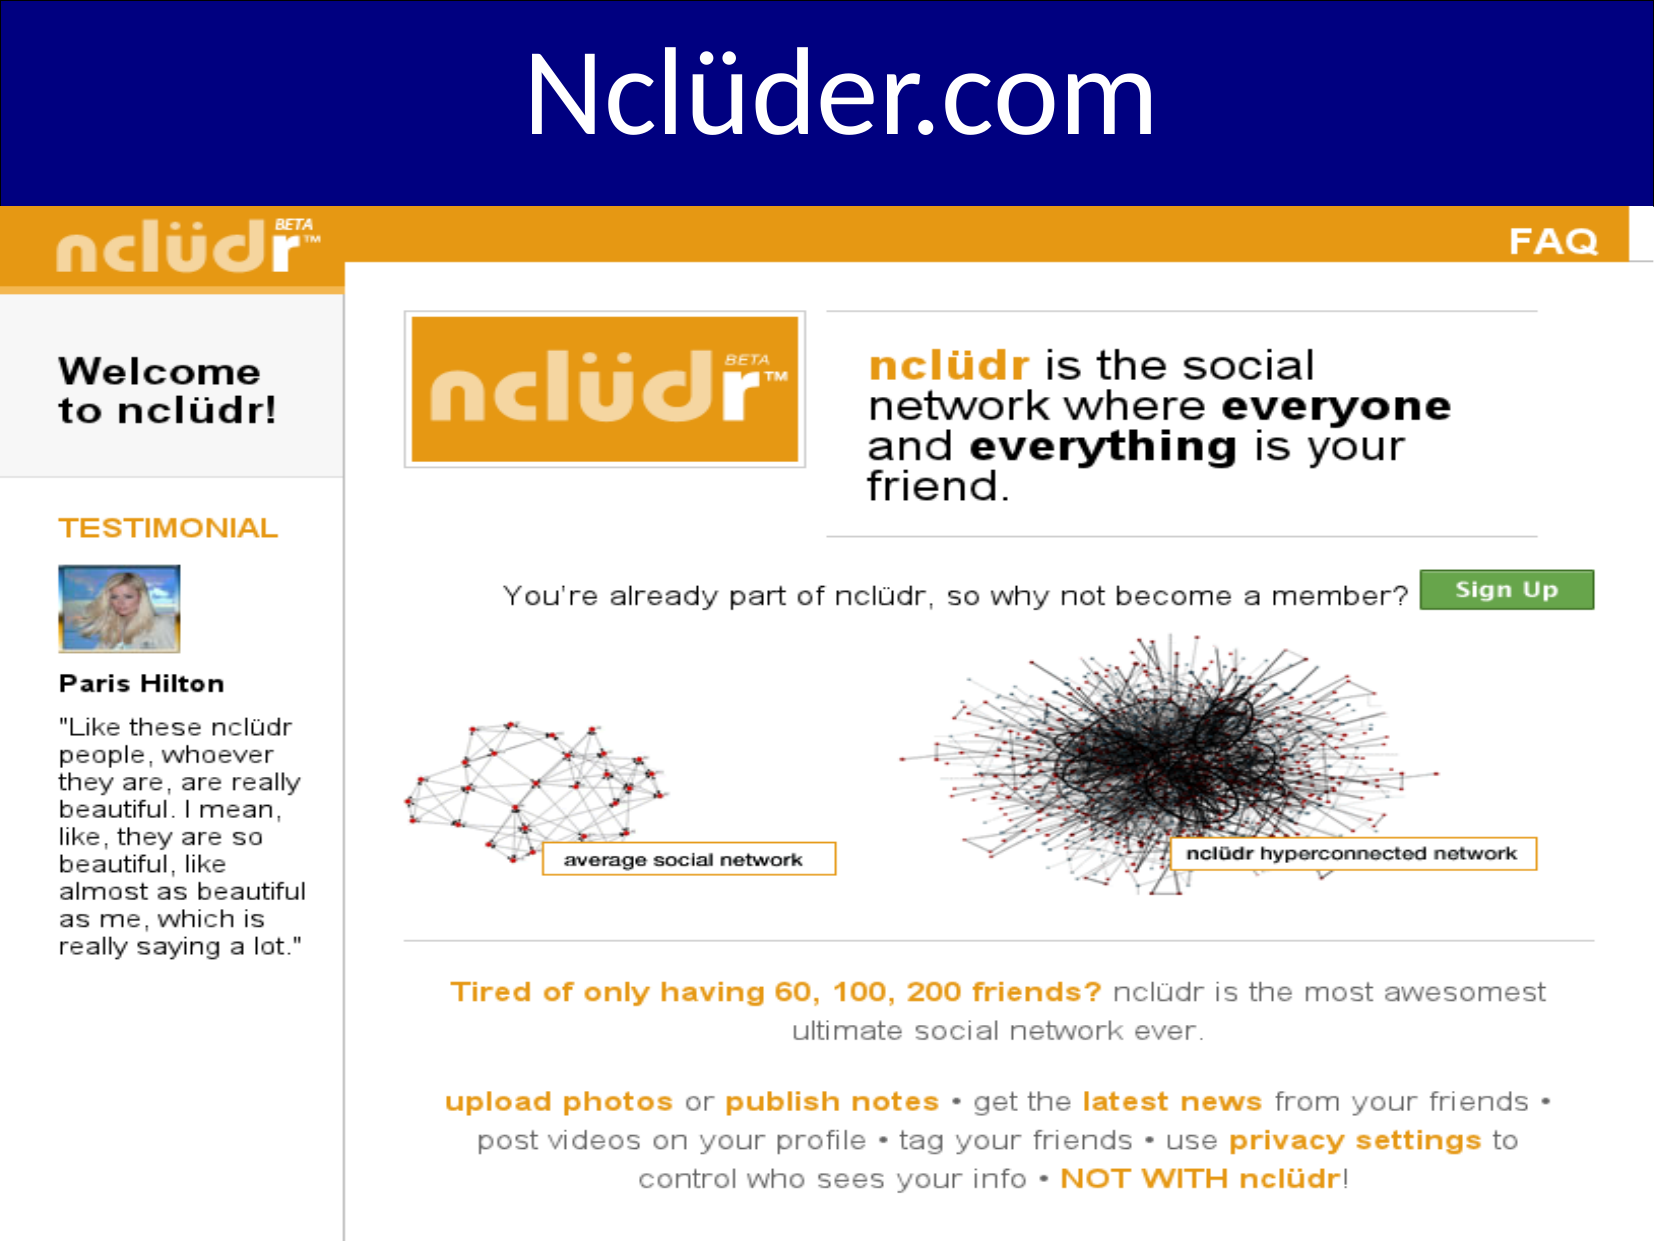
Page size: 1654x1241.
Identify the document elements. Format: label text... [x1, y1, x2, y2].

picture [0, 206, 1654, 1241]
title Nclüder.com [0, 0, 1654, 206]
